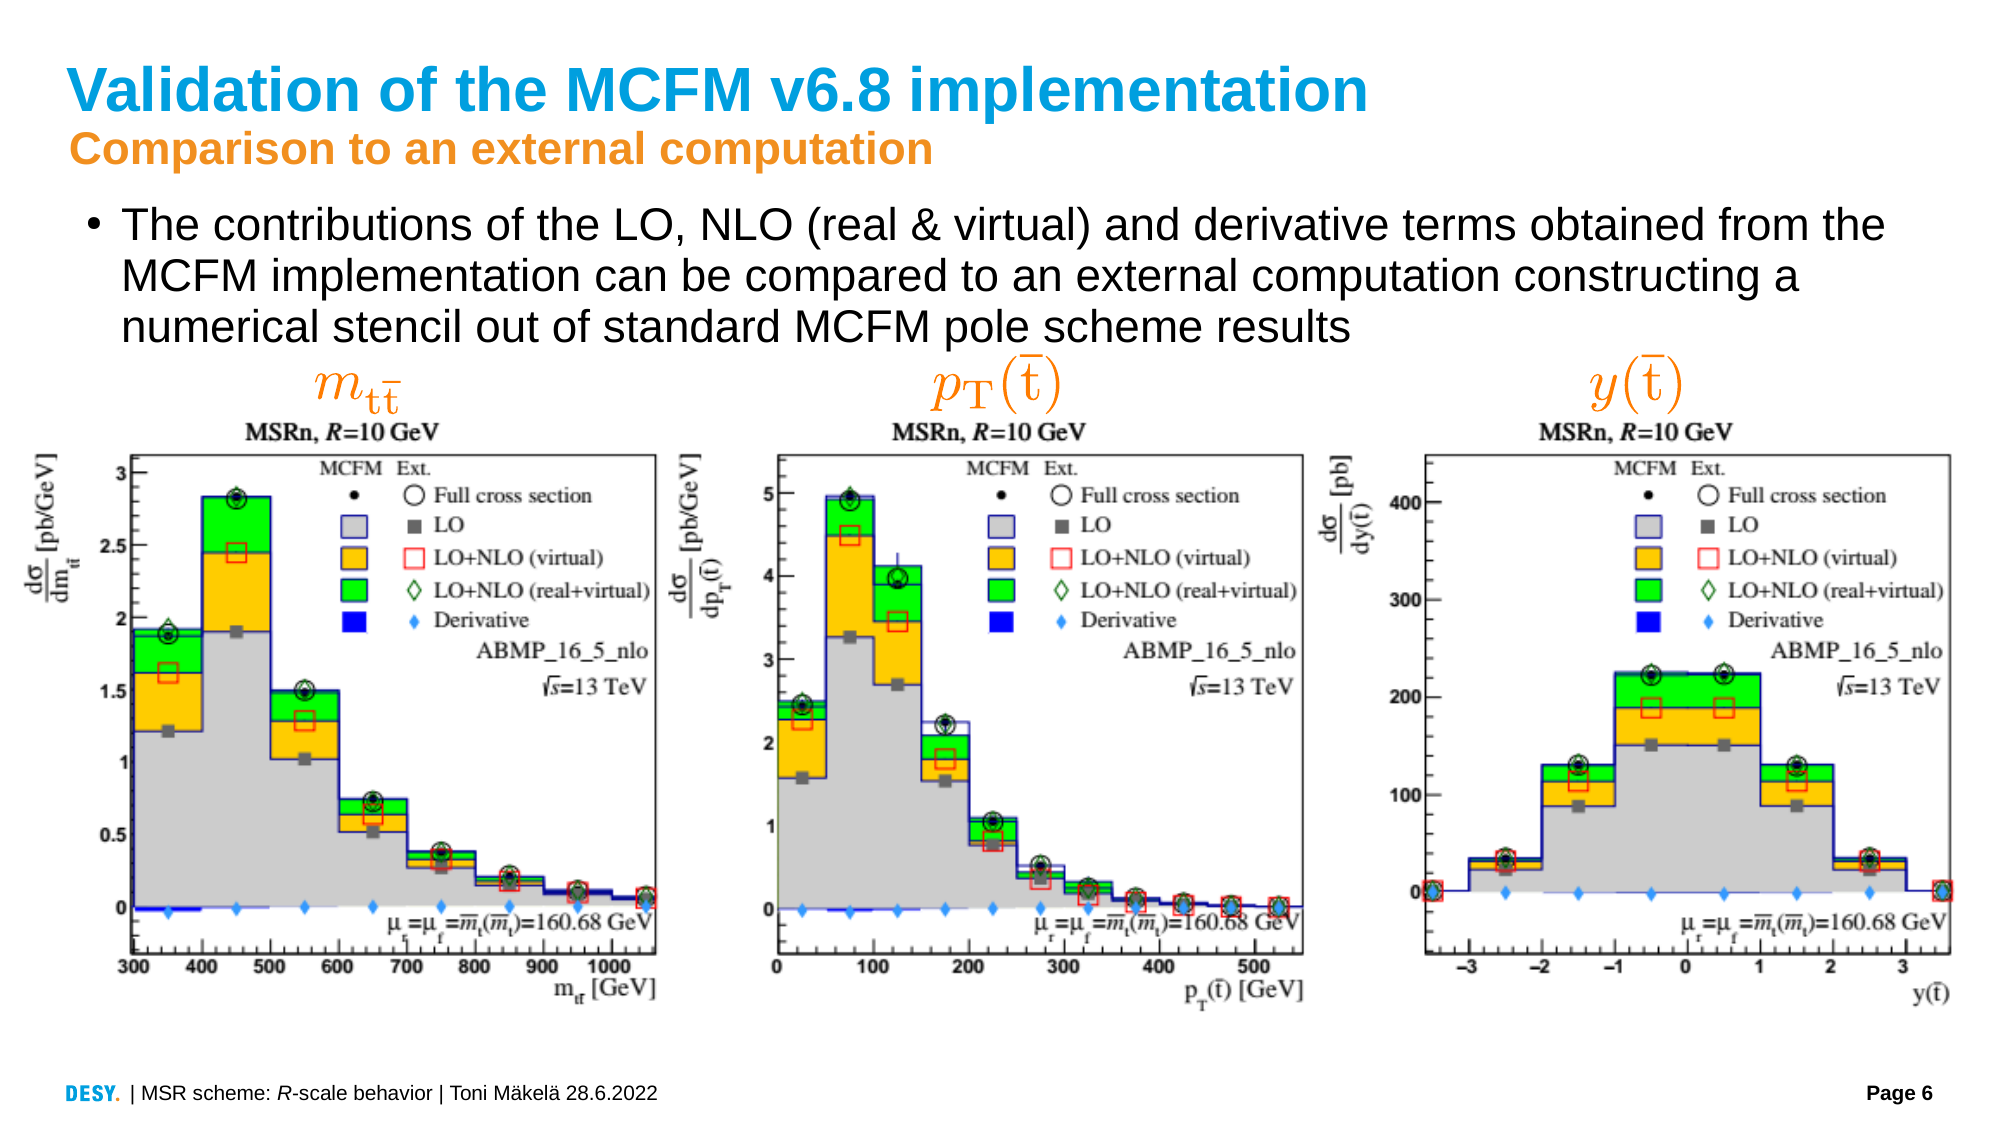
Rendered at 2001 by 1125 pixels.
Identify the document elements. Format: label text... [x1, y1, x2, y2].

text_box Comparison to an external computation [68, 113, 1936, 192]
title Validation of the MCFM v6.8 implementation [66, 57, 1933, 132]
text_box [315, 373, 401, 415]
text_box [930, 354, 1060, 415]
picture [23, 413, 1974, 1020]
footer | MSR scheme: R-scale behavior | Toni Mäkelä 28.6.2022 [129, 1079, 1762, 1111]
text_box The contributions of the LO, NLO (real & virtual) and derivative terms obtained from the MCFM implementation can be compared to an external computation constructing a numerical stencil out of standard MCFM pole scheme results [71, 192, 1936, 361]
text_box [1590, 354, 1682, 415]
